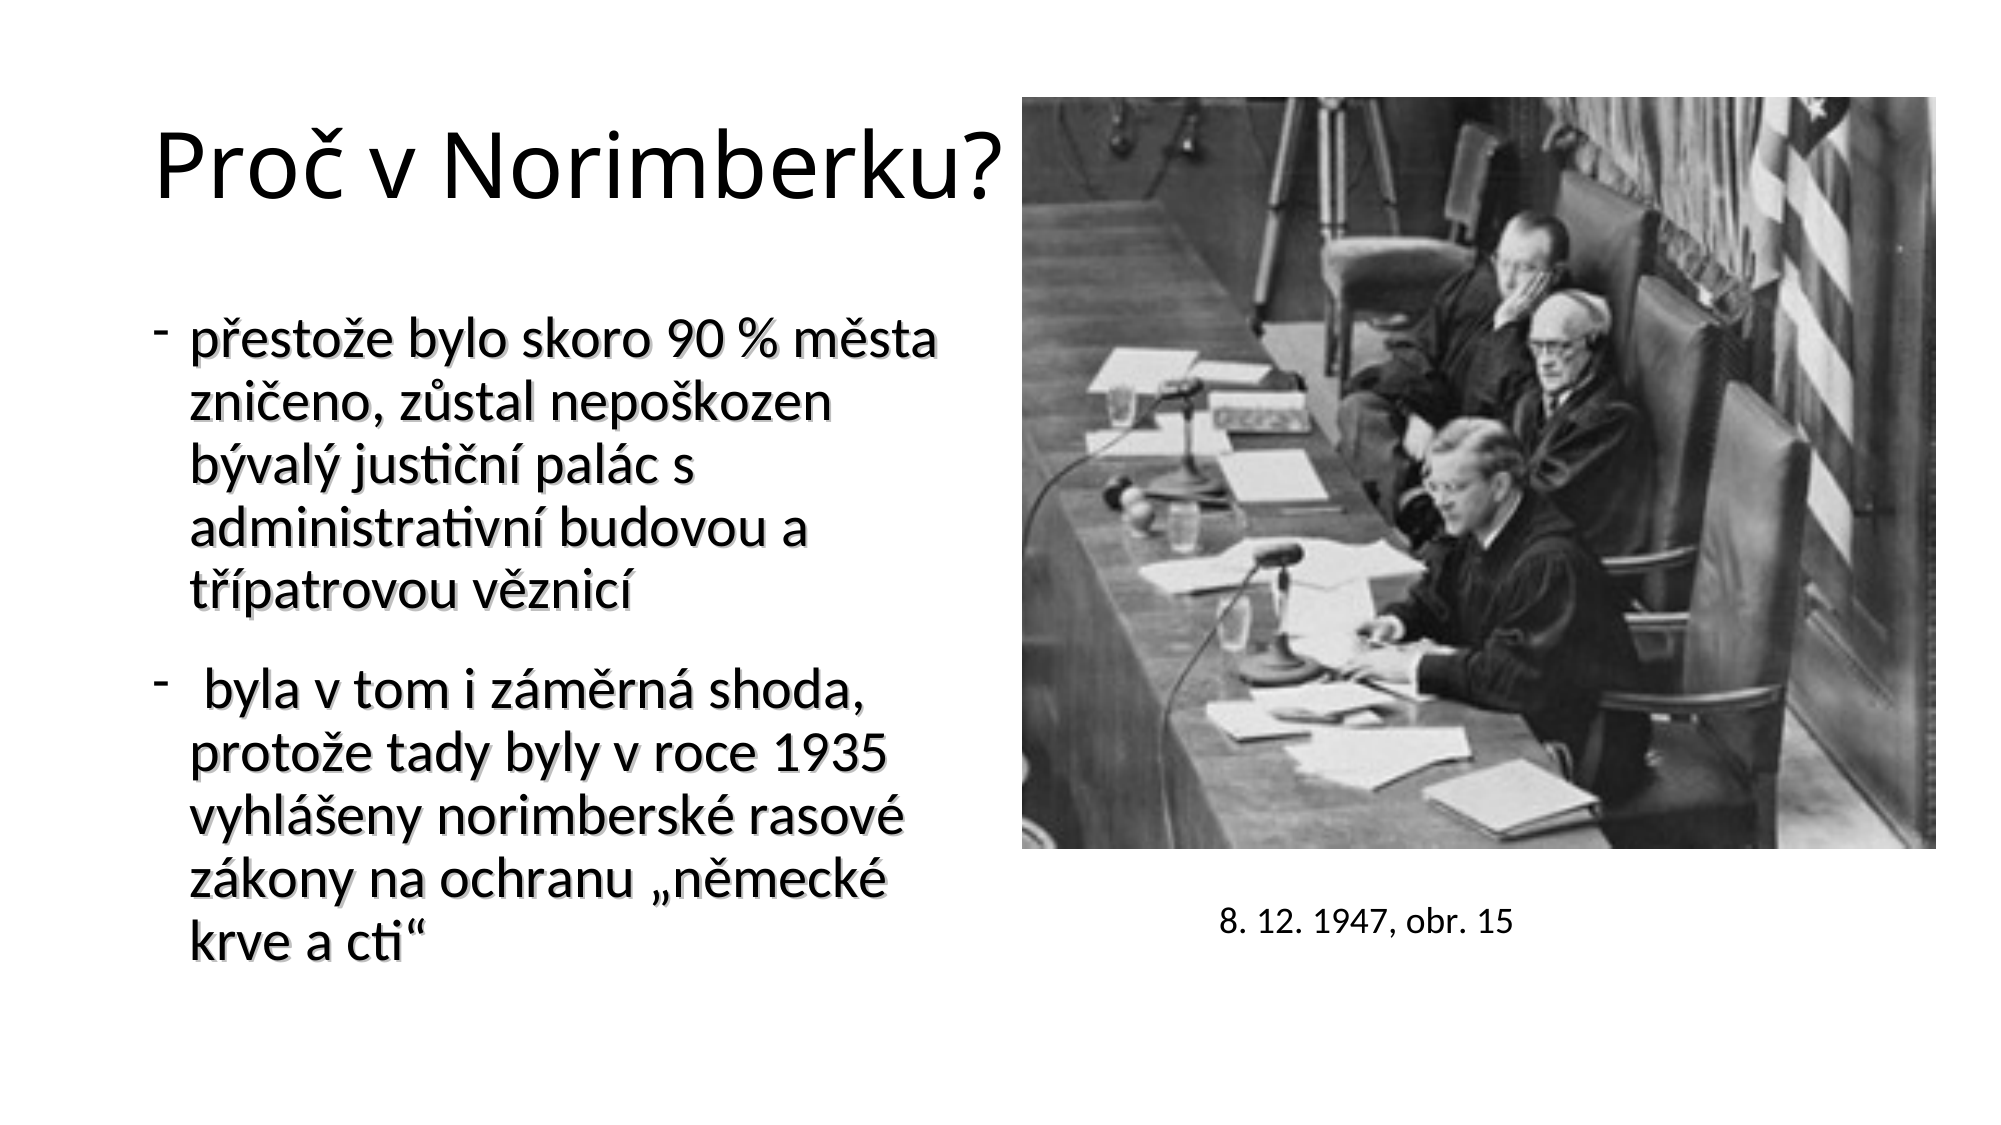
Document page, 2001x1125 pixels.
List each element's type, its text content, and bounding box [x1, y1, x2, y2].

text_box [1022, 97, 1936, 849]
list přestože bylo skoro 90 % města zničeno, zůstal nepoškozen bývalý justiční palác s administrativní budovou a třípatrovou věznicí byla v tom i záměrná shoda, protože tady byly v roce 1935 vyhlášeny norimberské rasové zákony na ochranu „německé krve a cti“ [137, 299, 988, 1014]
text_box 8. 12. 1947, obr. 15 [1204, 888, 1757, 949]
title Proč v Norimberku? [137, 59, 1863, 278]
